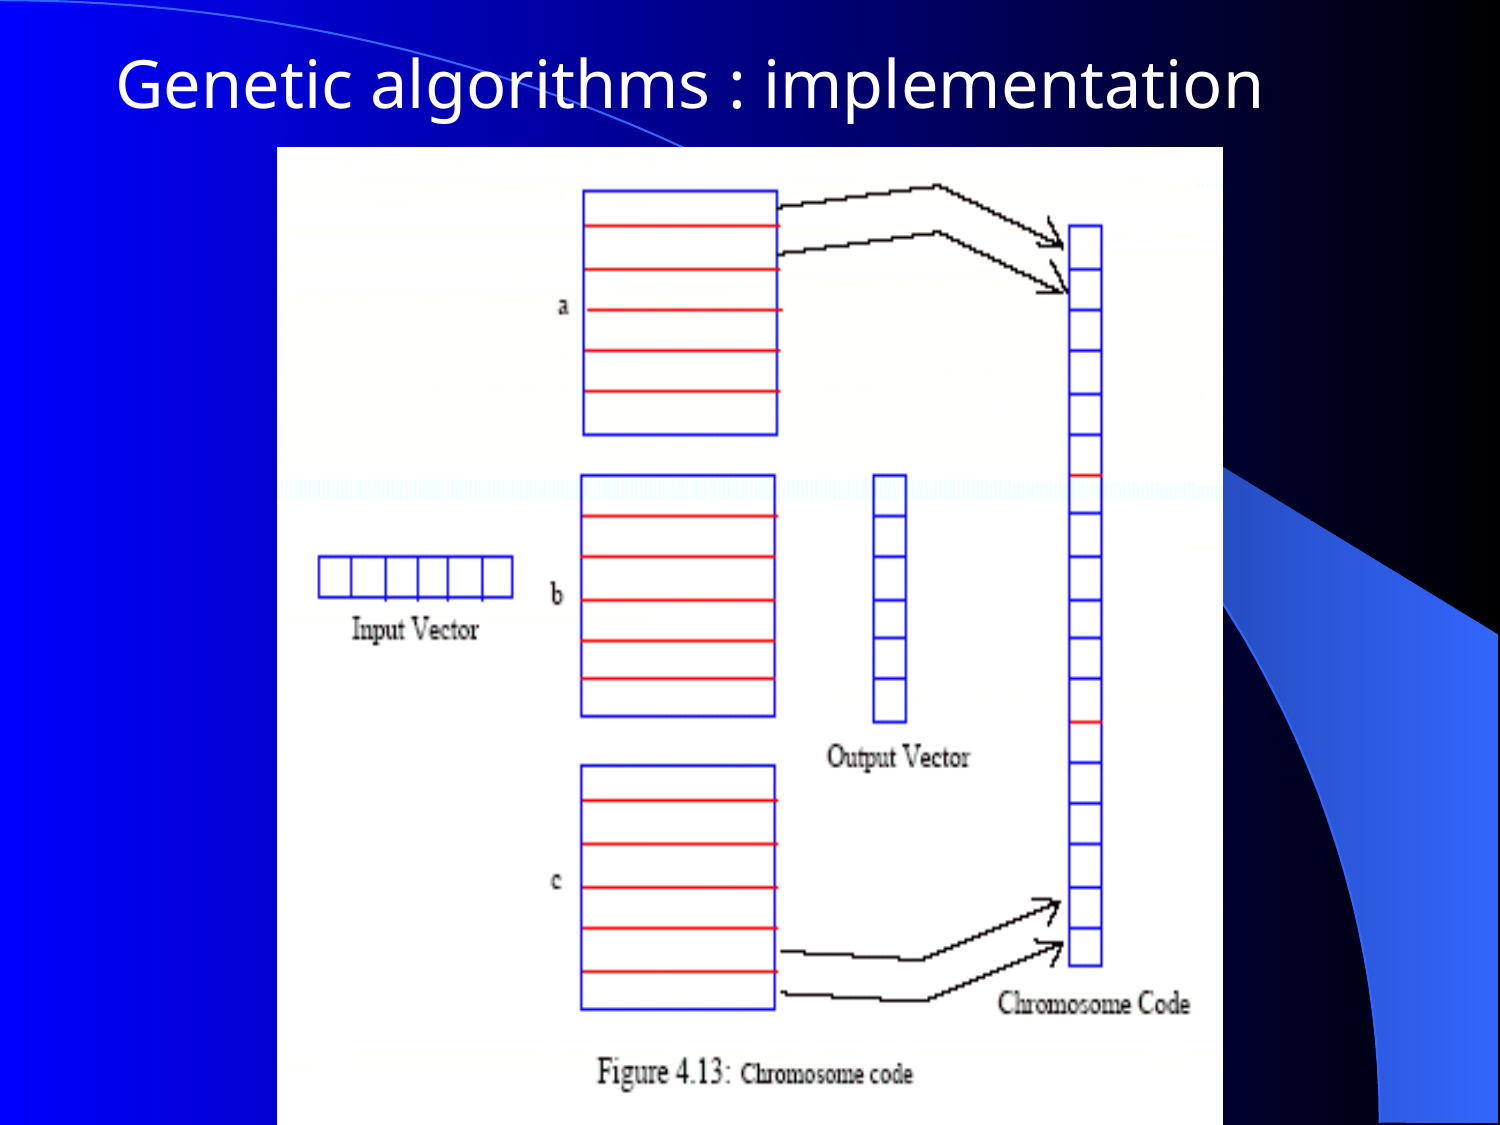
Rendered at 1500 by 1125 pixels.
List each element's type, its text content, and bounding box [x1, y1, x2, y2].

picture [277, 147, 1223, 1125]
text_box Genetic algorithms : implementation [100, 29, 1363, 126]
